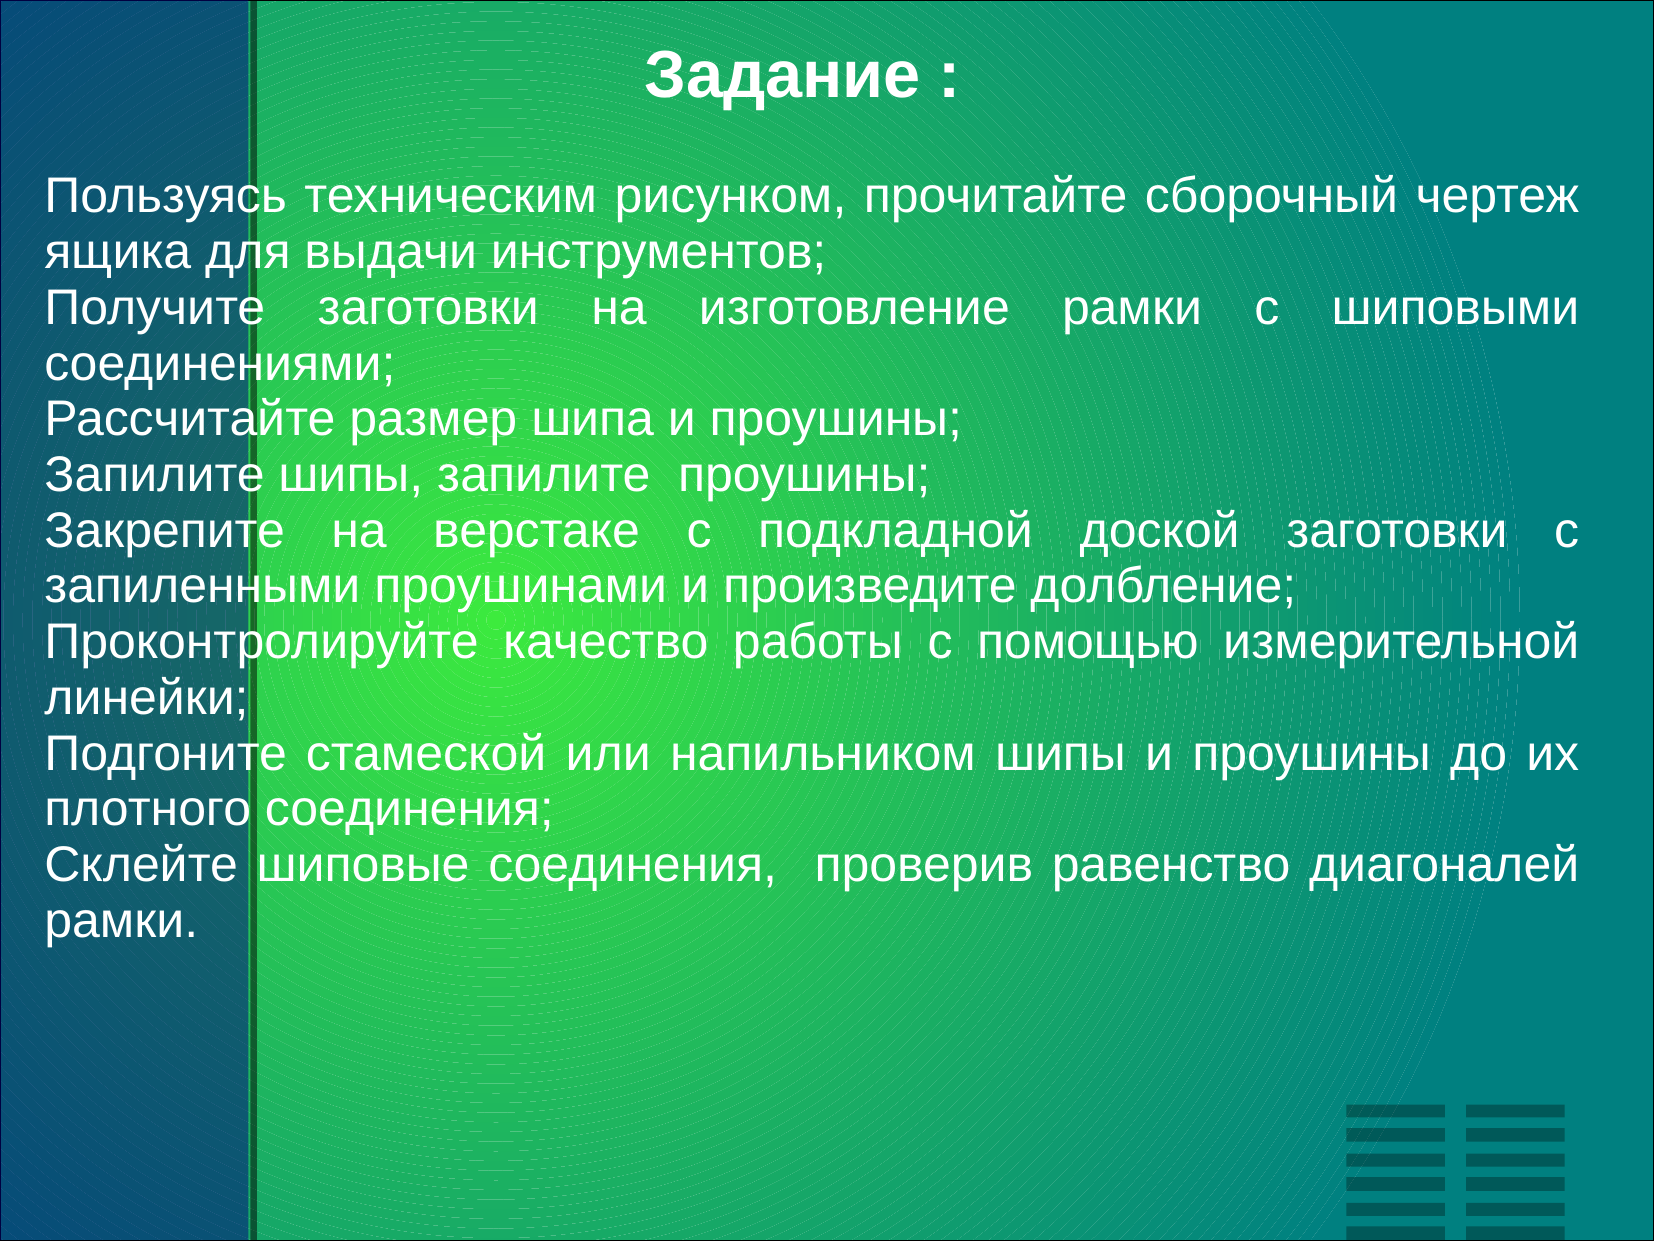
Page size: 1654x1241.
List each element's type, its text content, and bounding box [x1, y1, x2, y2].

text_box Задание : Пользуясь техническим рисунком, прочитайте сборочный чертеж ящика для выдачи инструментов; Получите заготовки на изготовление рамки с шиповыми соединениями; Рассчитайте размер шипа и проушины; Запилите шипы, запилите проушины; Закрепите на верстаке с подкладной доской заготовки с запиленными проушинами и произведите долбление; Проконтролируйте качество работы с помощью измерительной линейки; Подгоните стамеской или напильником шипы и проушины до их плотного соединения; Склейте шиповые соединения, проверив равенство диагоналей рамки. [29, 29, 1595, 1095]
